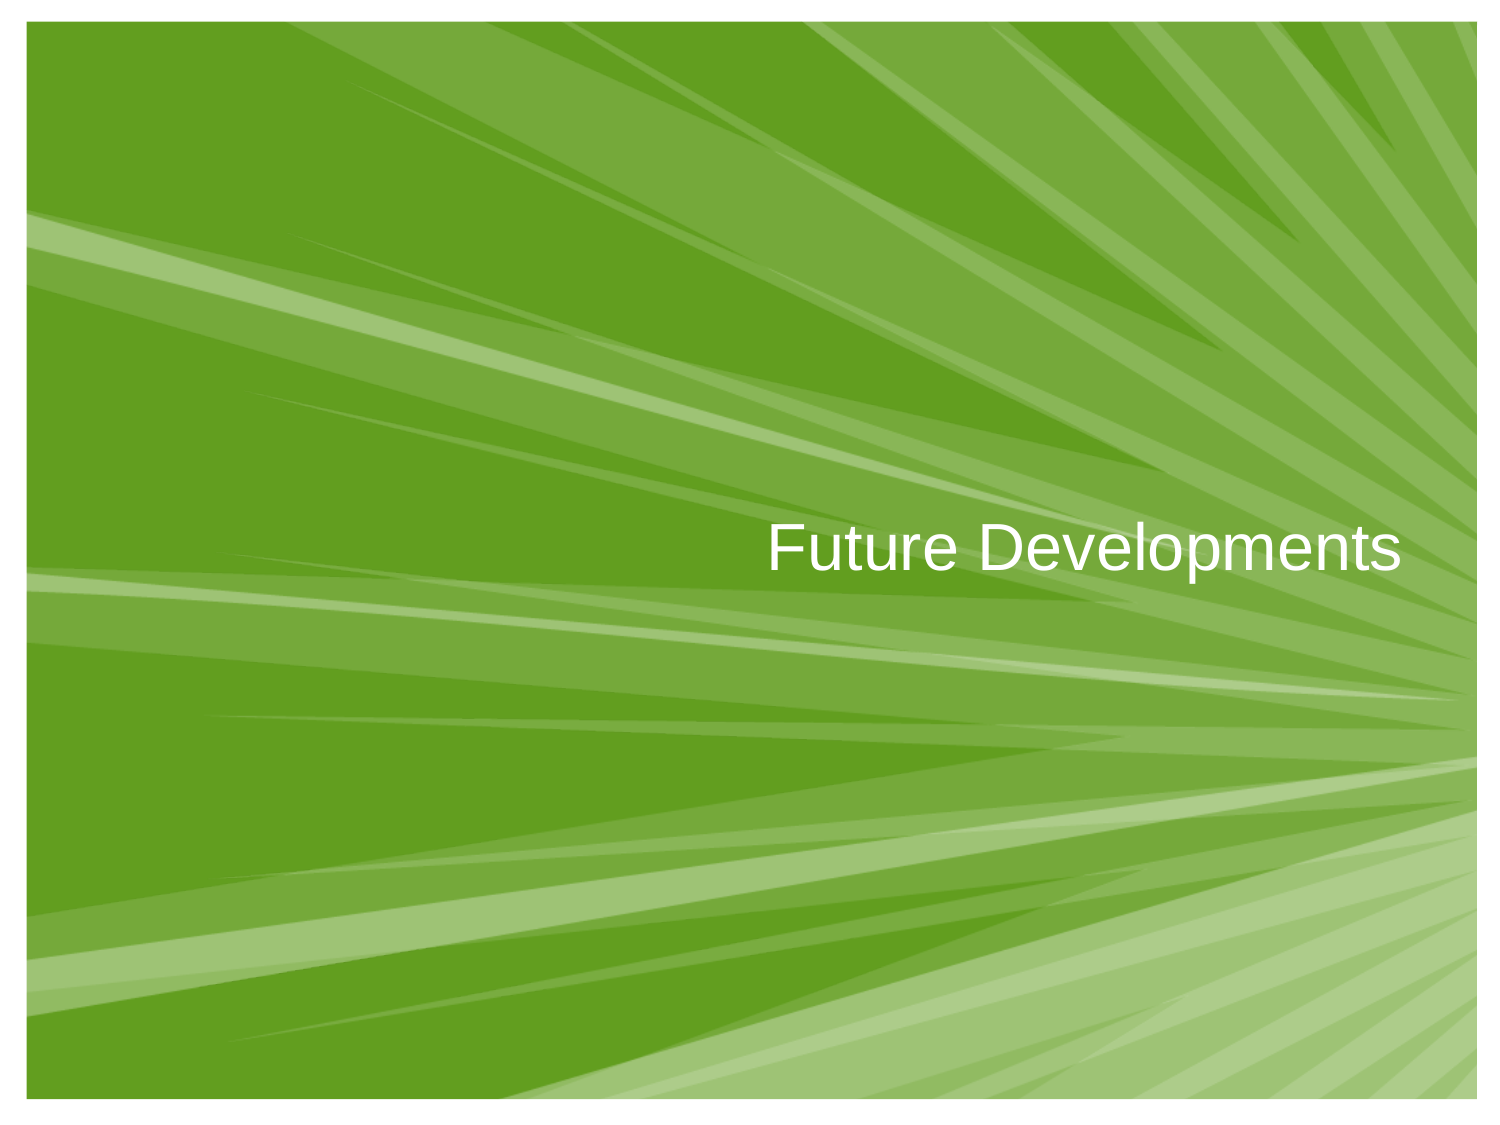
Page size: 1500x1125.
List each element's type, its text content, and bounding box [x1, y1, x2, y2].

title Future Developments [53, 449, 1404, 638]
picture [26, 21, 1479, 1100]
